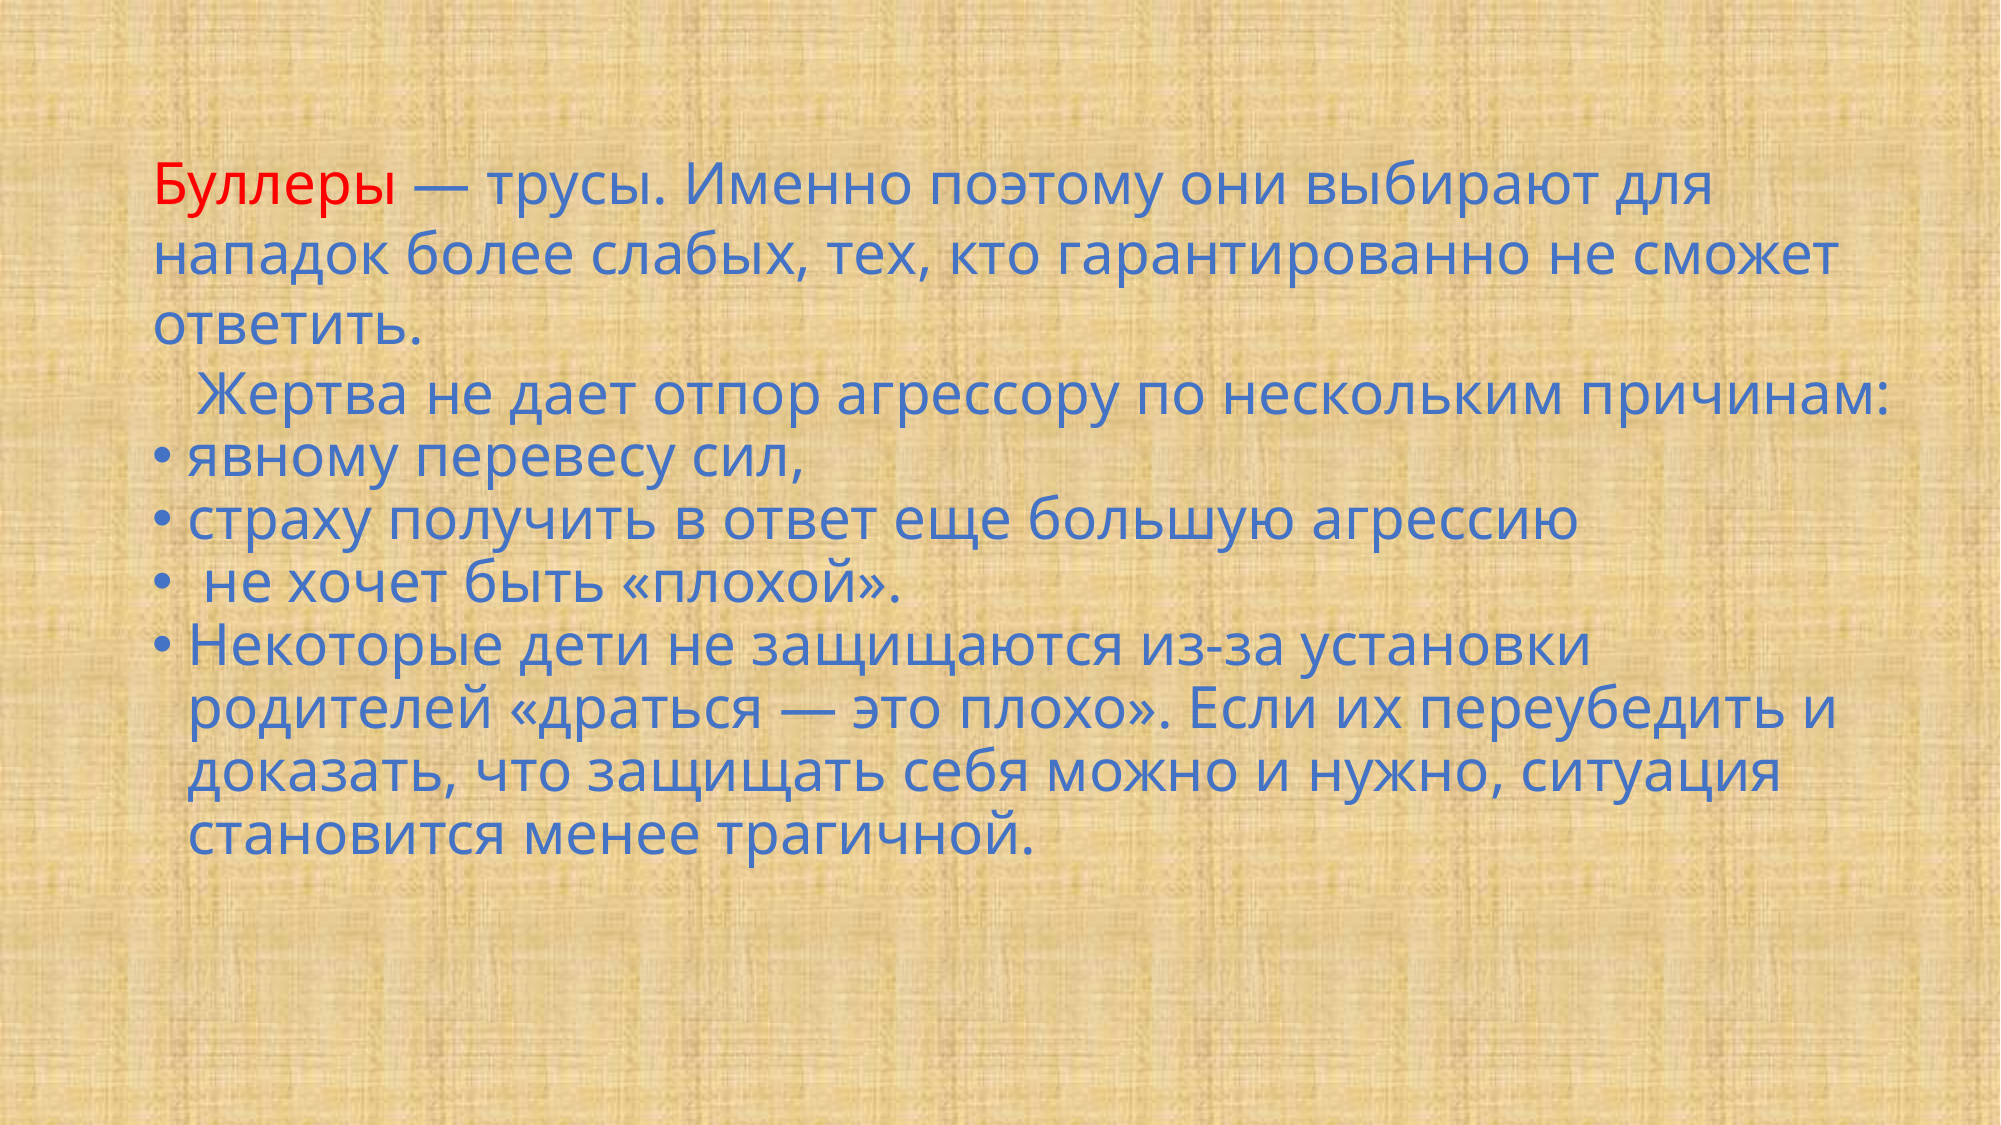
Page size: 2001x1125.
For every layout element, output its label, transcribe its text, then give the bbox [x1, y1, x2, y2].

text_box Буллеры — трусы. Именно поэтому они выбирают для нападок более слабых, тех, кто гарантированно не сможет ответить. Жертва не дает отпор агрессору по нескольким причинам: явному перевесу сил, страху получить в ответ еще большую агрессию не хочет быть «плохой». Некоторые дети не защищаются из-за установки родителей «драться — это плохо». Если их переубедить и доказать, что защищать себя можно и нужно, ситуация становится менее трагичной. [137, 138, 1909, 1072]
picture [0, 0, 2001, 1125]
